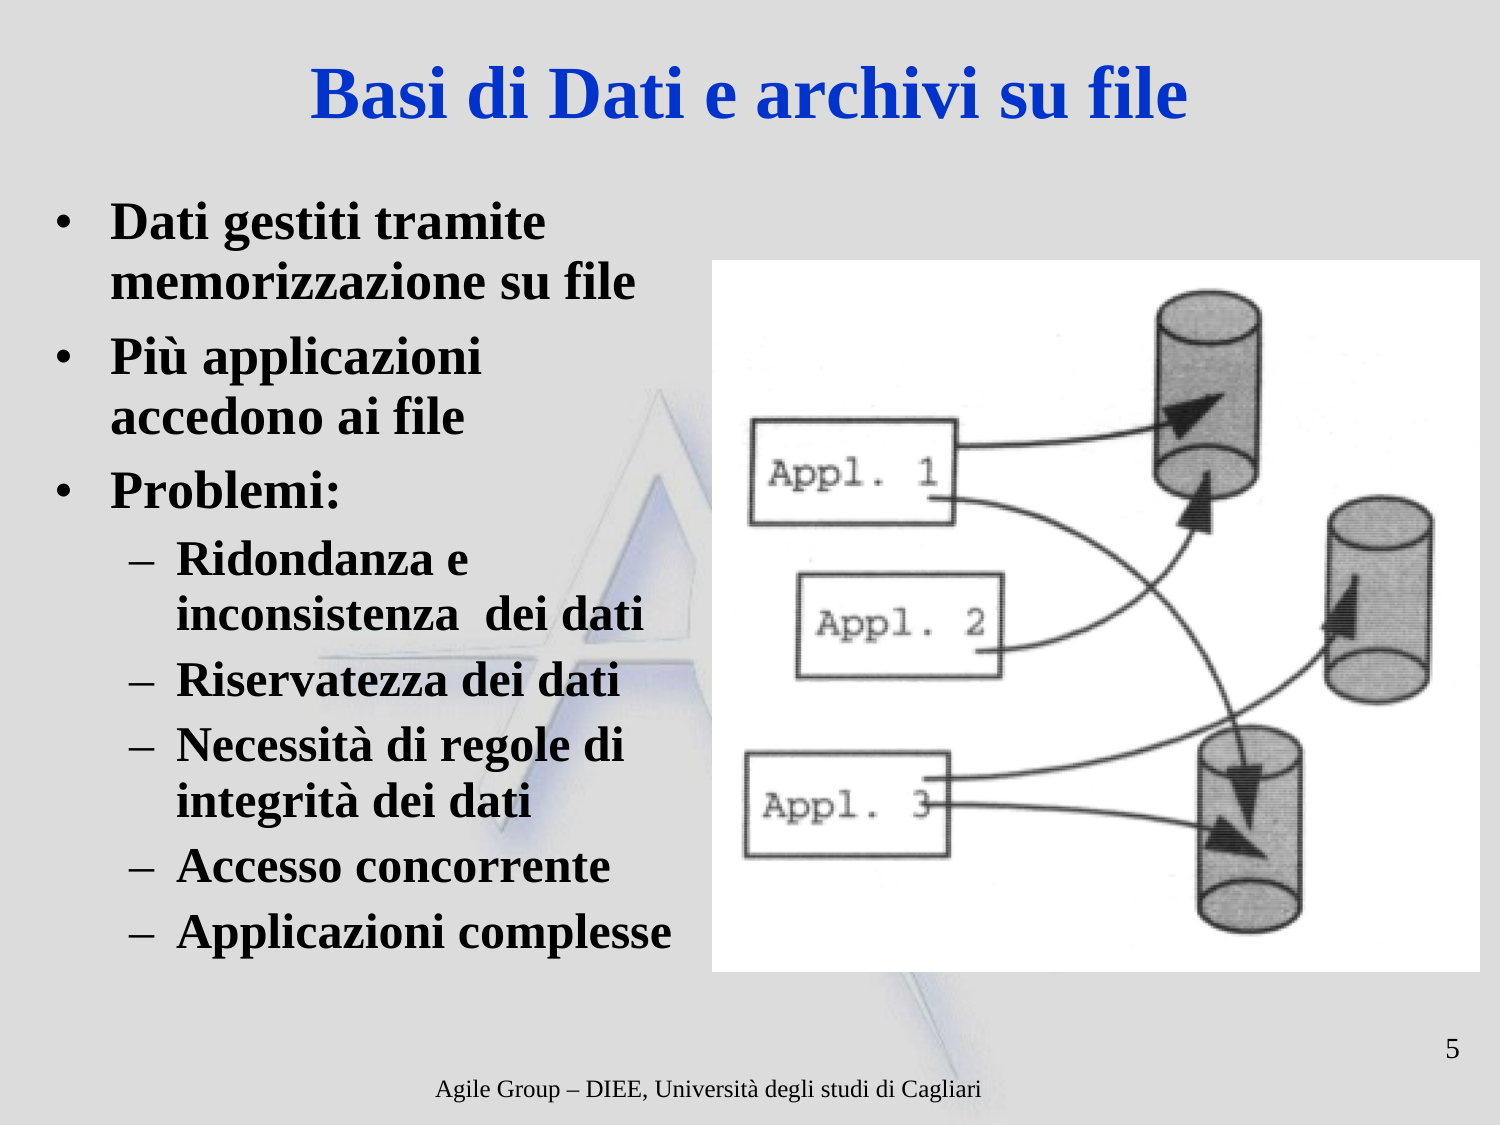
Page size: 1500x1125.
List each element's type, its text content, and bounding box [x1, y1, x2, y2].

title Basi di Dati e archivi su file [112, 12, 1388, 175]
list Dati gestiti tramite memorizzazione su file Più applicazioni accedono ai file Problemi: Ridondanza e inconsistenza dei dati Riservatezza dei dati Necessità di regole di integrità dei dati Accesso concorrente Applicazioni complesse [39, 183, 689, 968]
picture [0, 0, 1500, 1125]
